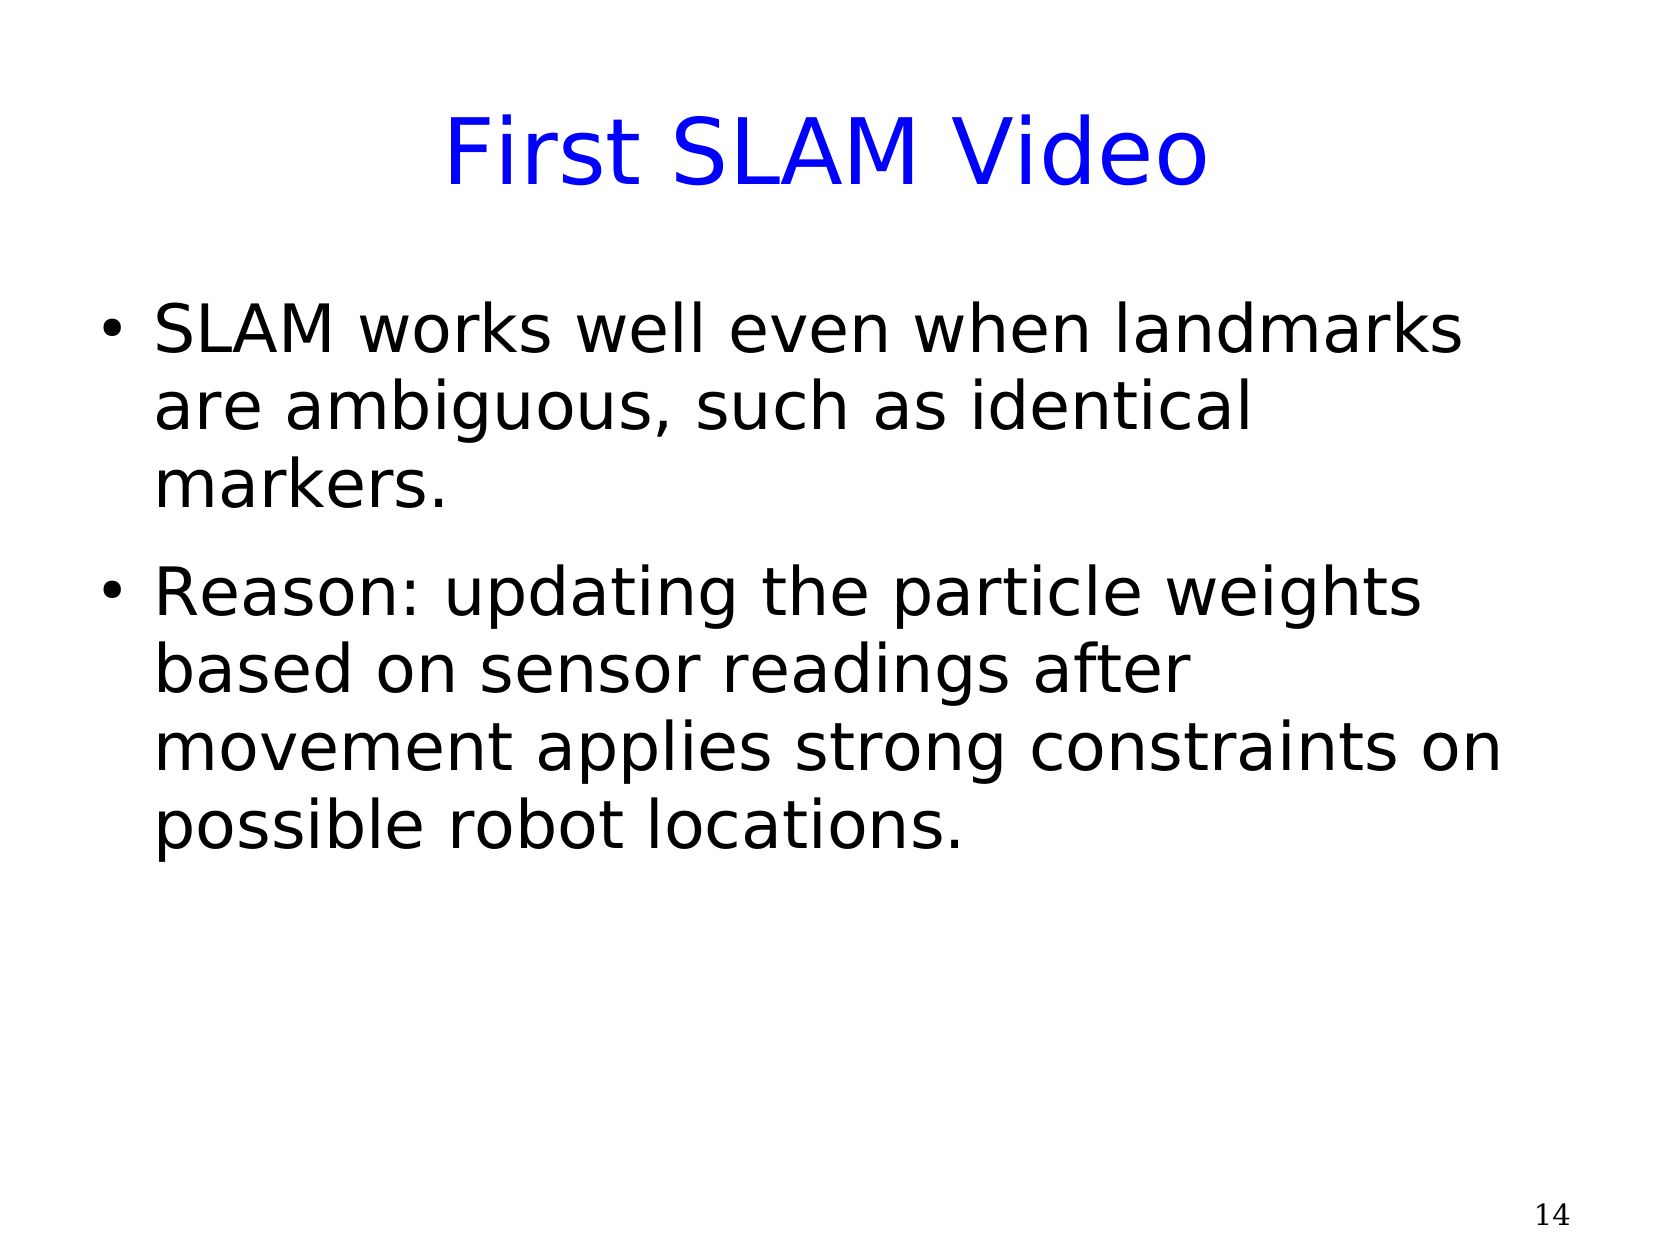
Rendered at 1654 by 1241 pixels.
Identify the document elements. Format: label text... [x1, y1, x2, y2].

list SLAM works well even when landmarks are ambiguous, such as identical markers. Reason: updating the particle weights based on sensor readings after movement applies strong constraints on possible robot locations. [82, 290, 1571, 1109]
title First SLAM Video [82, 49, 1571, 257]
